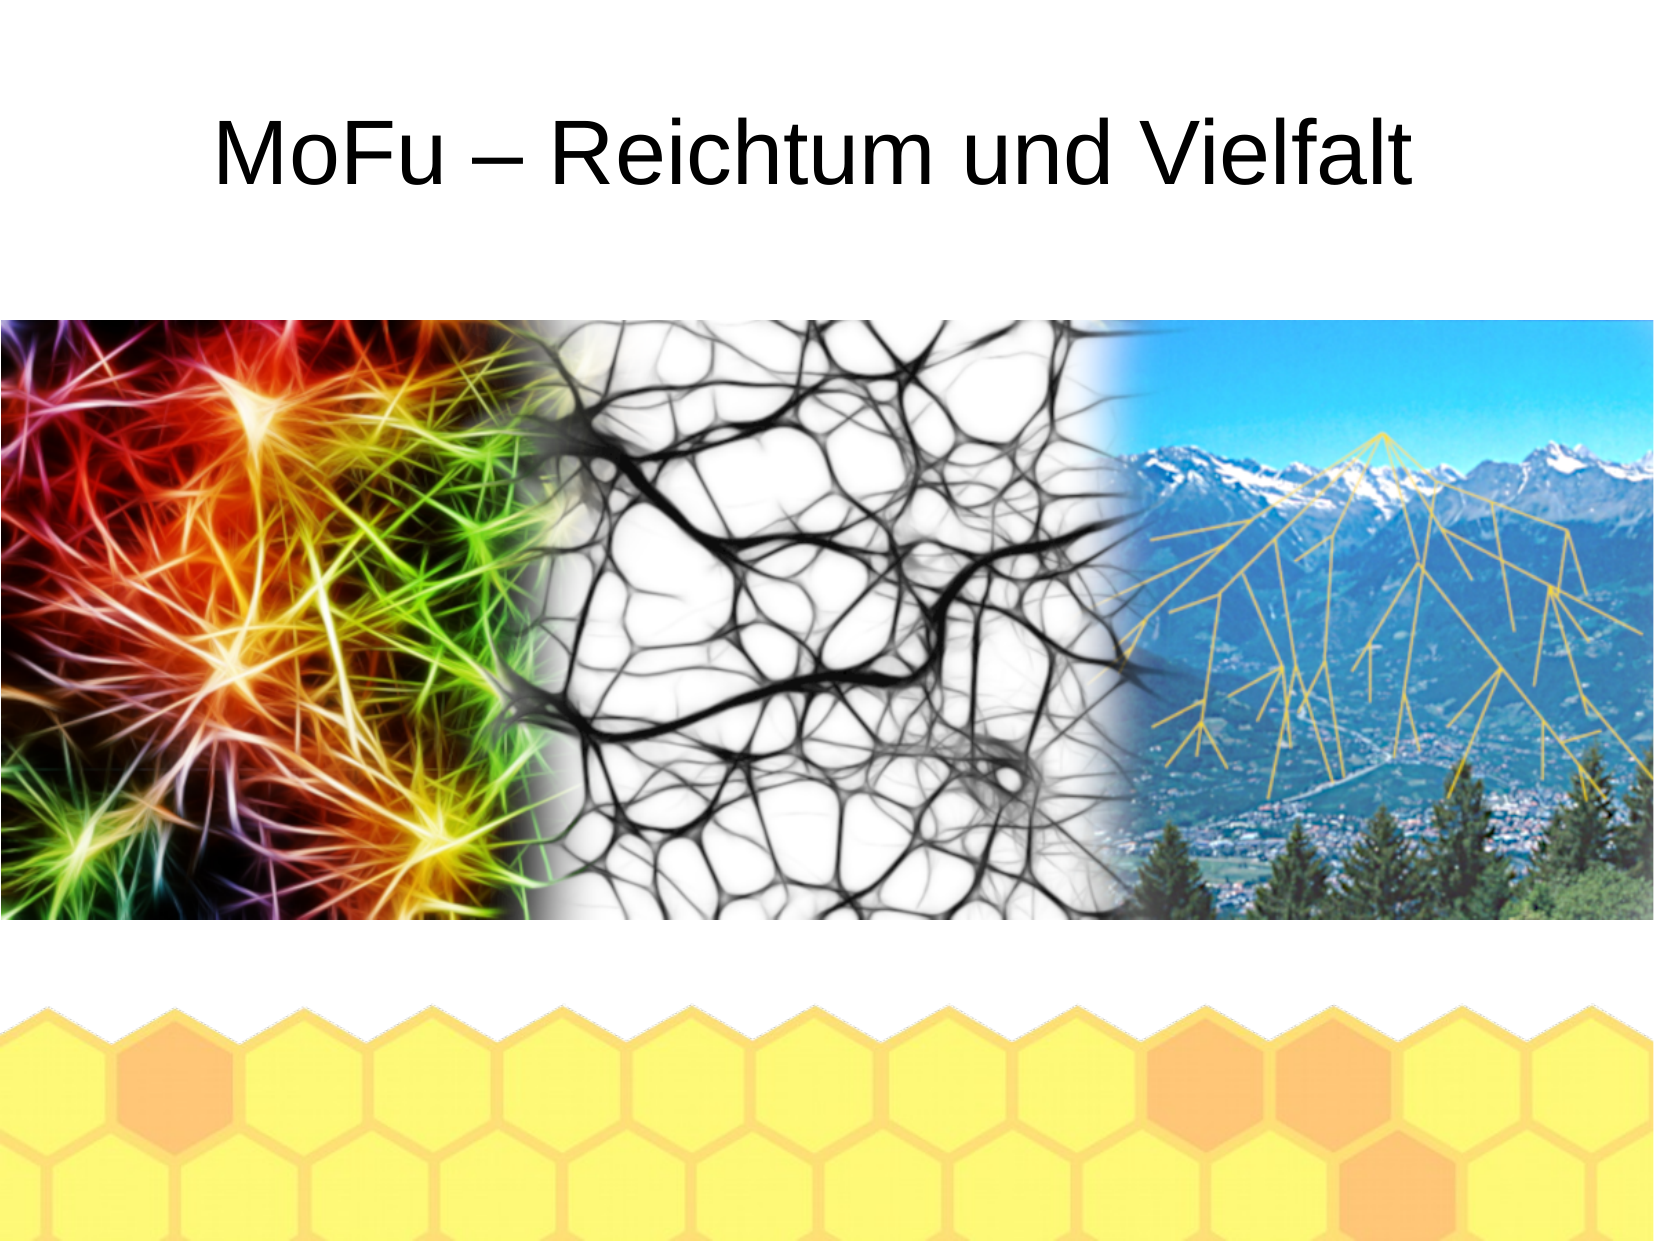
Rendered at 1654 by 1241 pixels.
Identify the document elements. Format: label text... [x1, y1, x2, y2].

title MoFu – Reichtum und Vielfalt [82, 49, 1571, 257]
picture [1, 320, 1654, 920]
picture [0, 1001, 1654, 1241]
